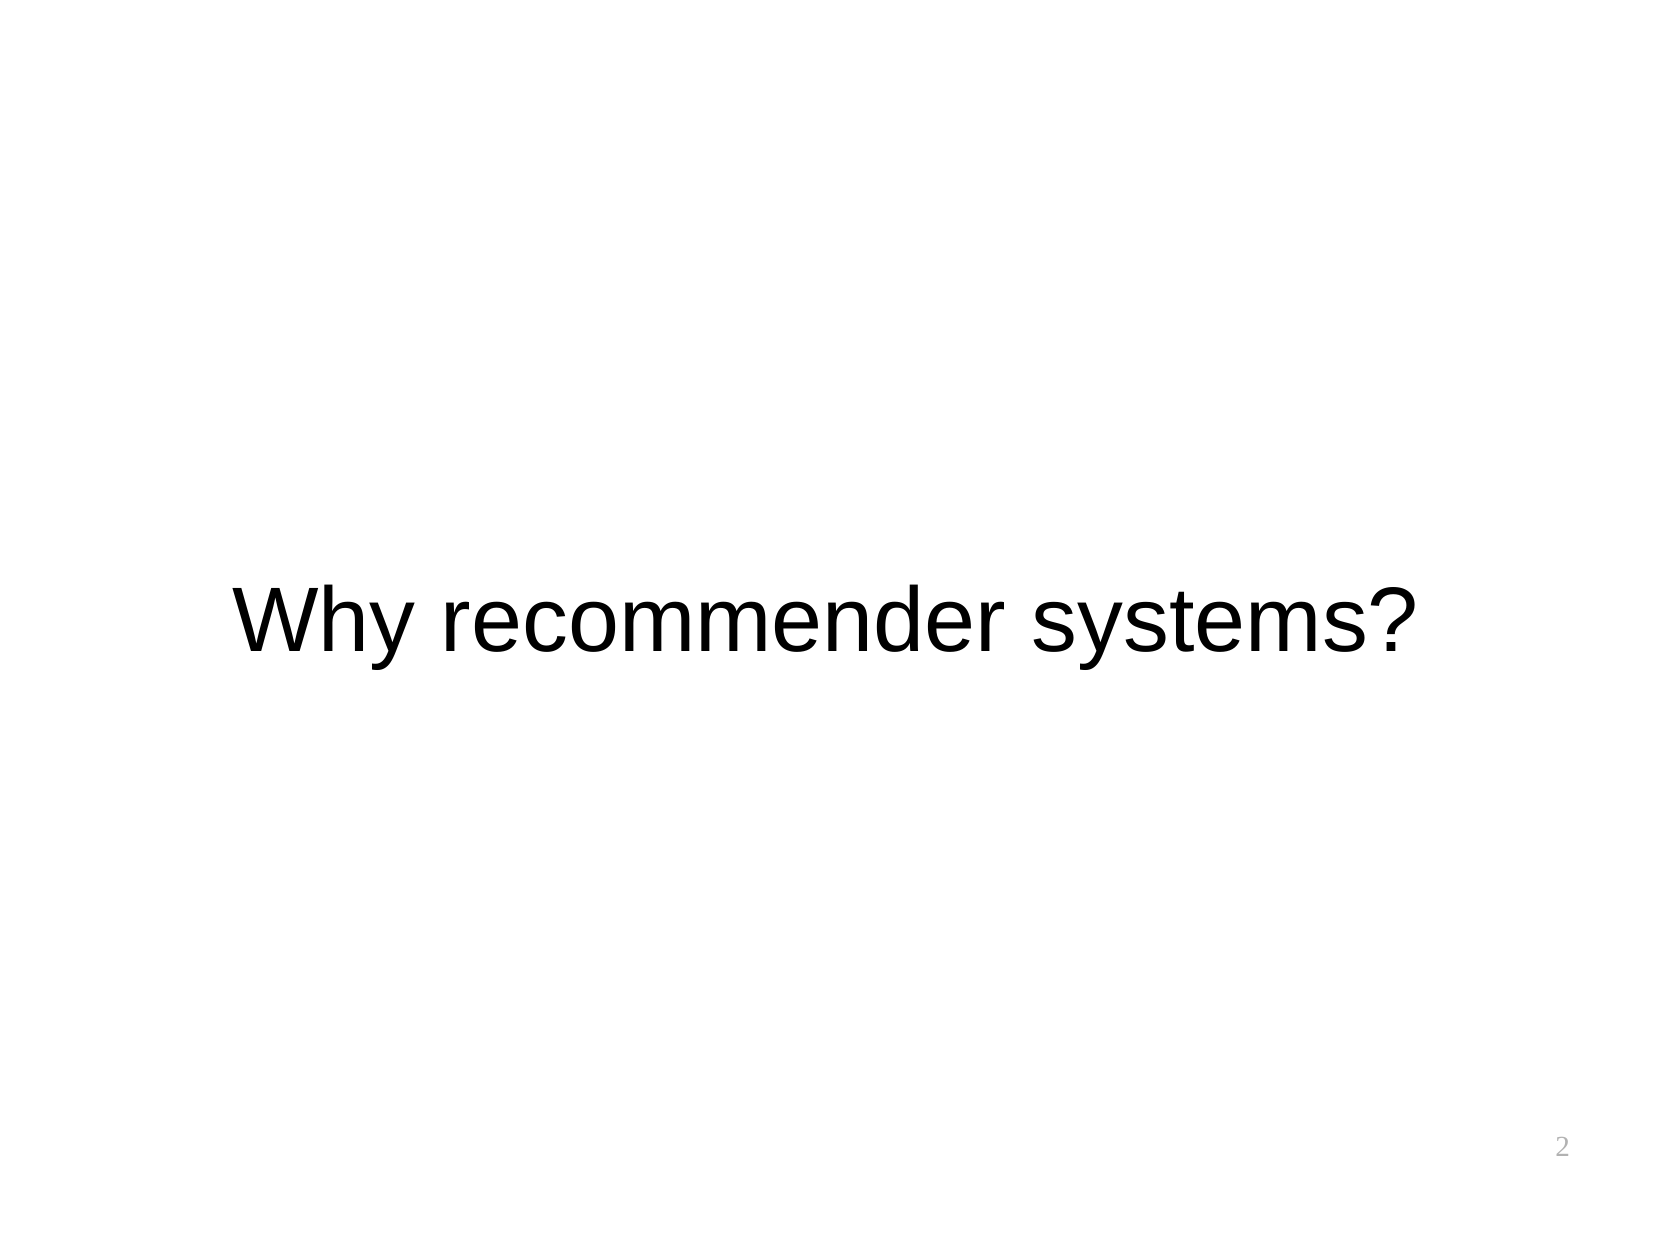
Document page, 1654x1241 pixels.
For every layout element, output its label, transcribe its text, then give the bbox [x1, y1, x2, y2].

title Why recommender systems? [82, 516, 1571, 724]
